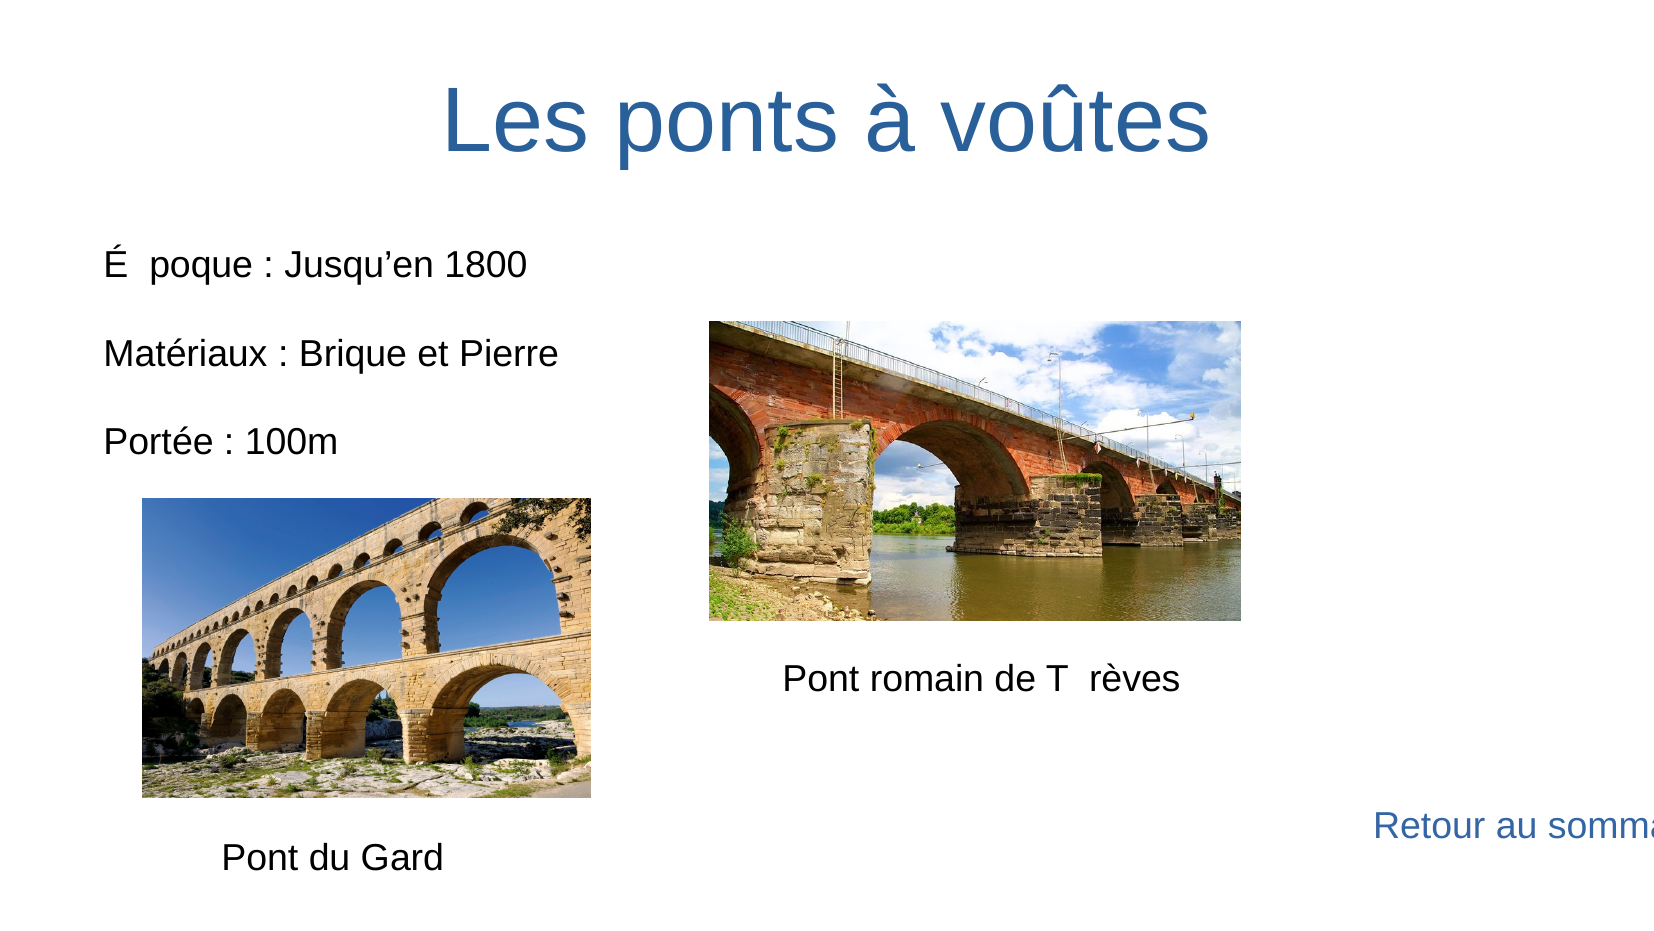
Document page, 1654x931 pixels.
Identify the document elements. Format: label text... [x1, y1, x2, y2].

text_box Pont du Gard [206, 829, 768, 886]
text_box Retour au sommaire [1358, 797, 1654, 897]
text_box É poque : Jusqu’en 1800 [88, 236, 544, 295]
title Les ponts à voûtes [82, 37, 1571, 193]
picture [142, 498, 591, 798]
text_box Pont romain de T rèves [767, 649, 1178, 709]
picture [709, 321, 1241, 621]
text_box Matériaux : Brique et Pierre [88, 324, 621, 384]
text_box Portée : 100m [88, 413, 562, 471]
